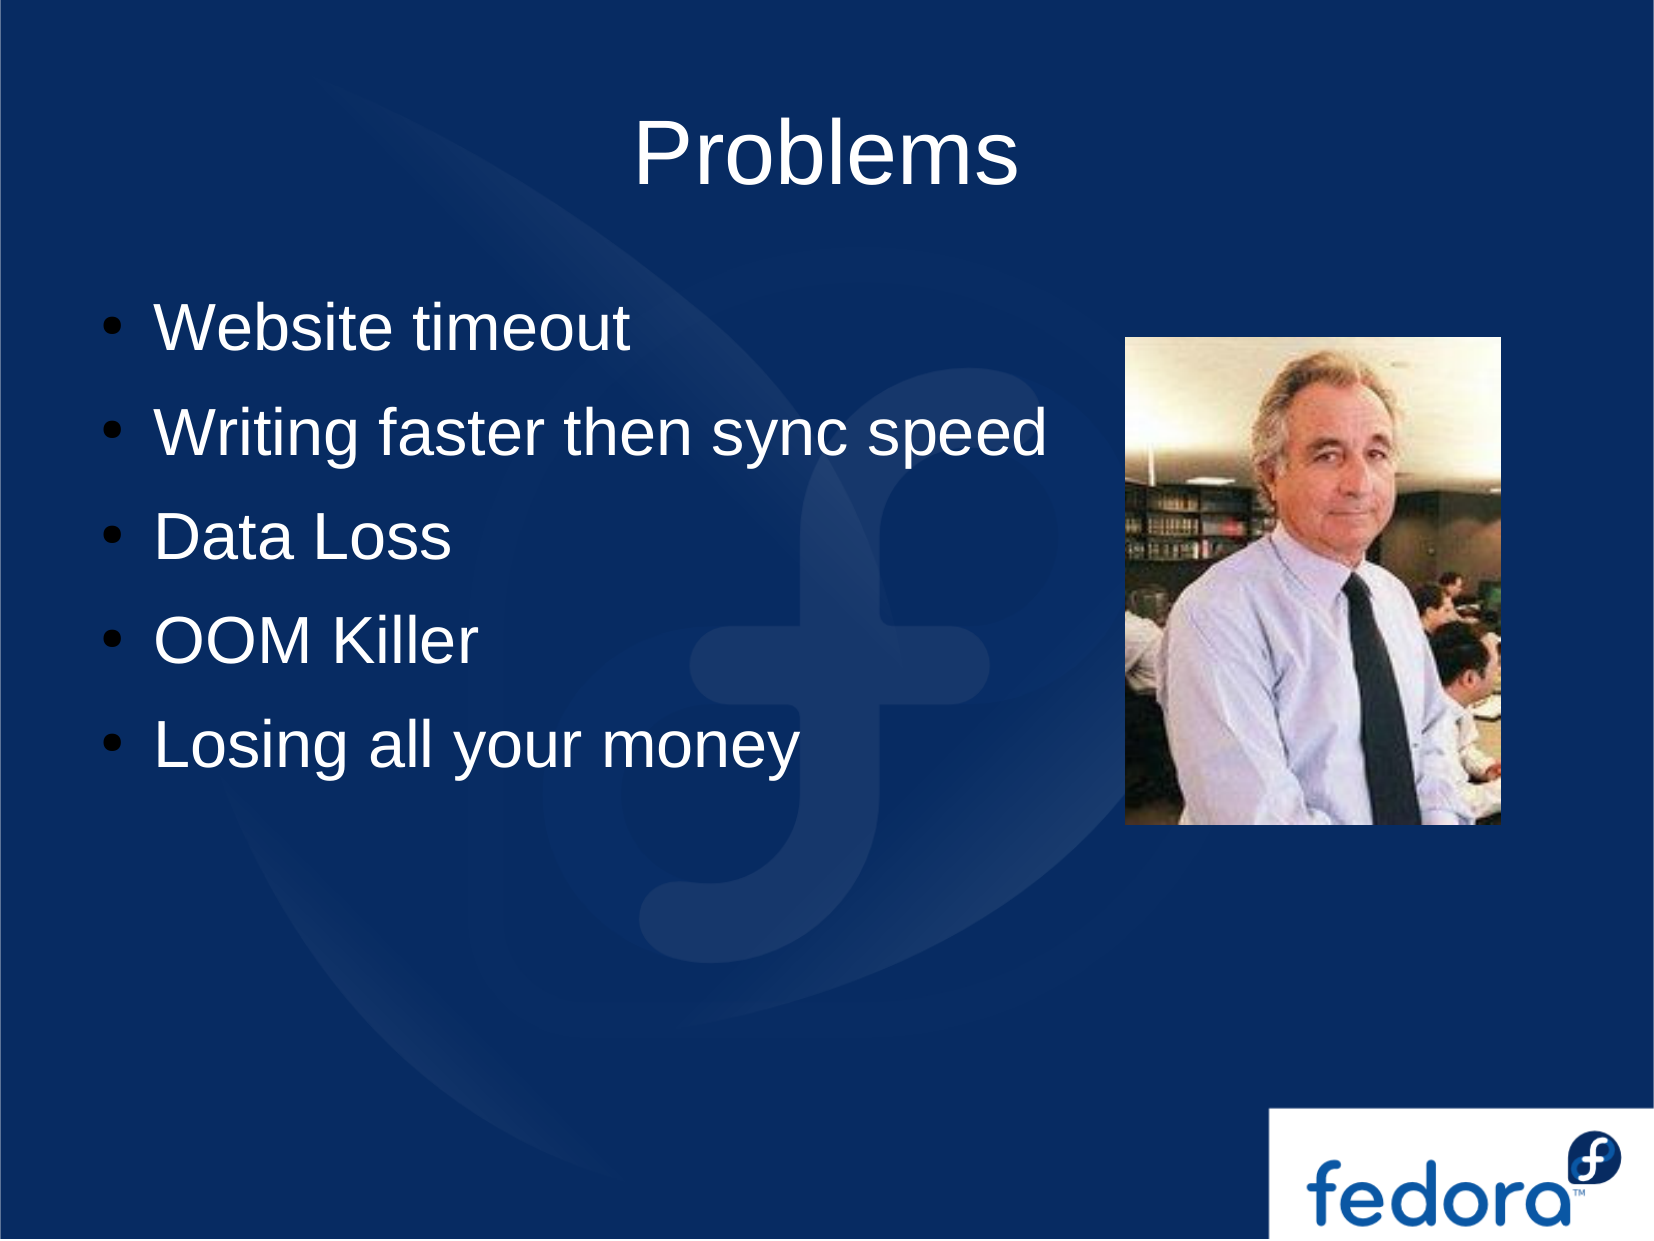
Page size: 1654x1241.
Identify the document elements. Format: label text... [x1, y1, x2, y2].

title Problems [82, 56, 1571, 250]
list Website timeout Writing faster then sync speed Data Loss OOM Killer Losing all your money [82, 290, 1571, 1094]
picture [0, 0, 1654, 1239]
